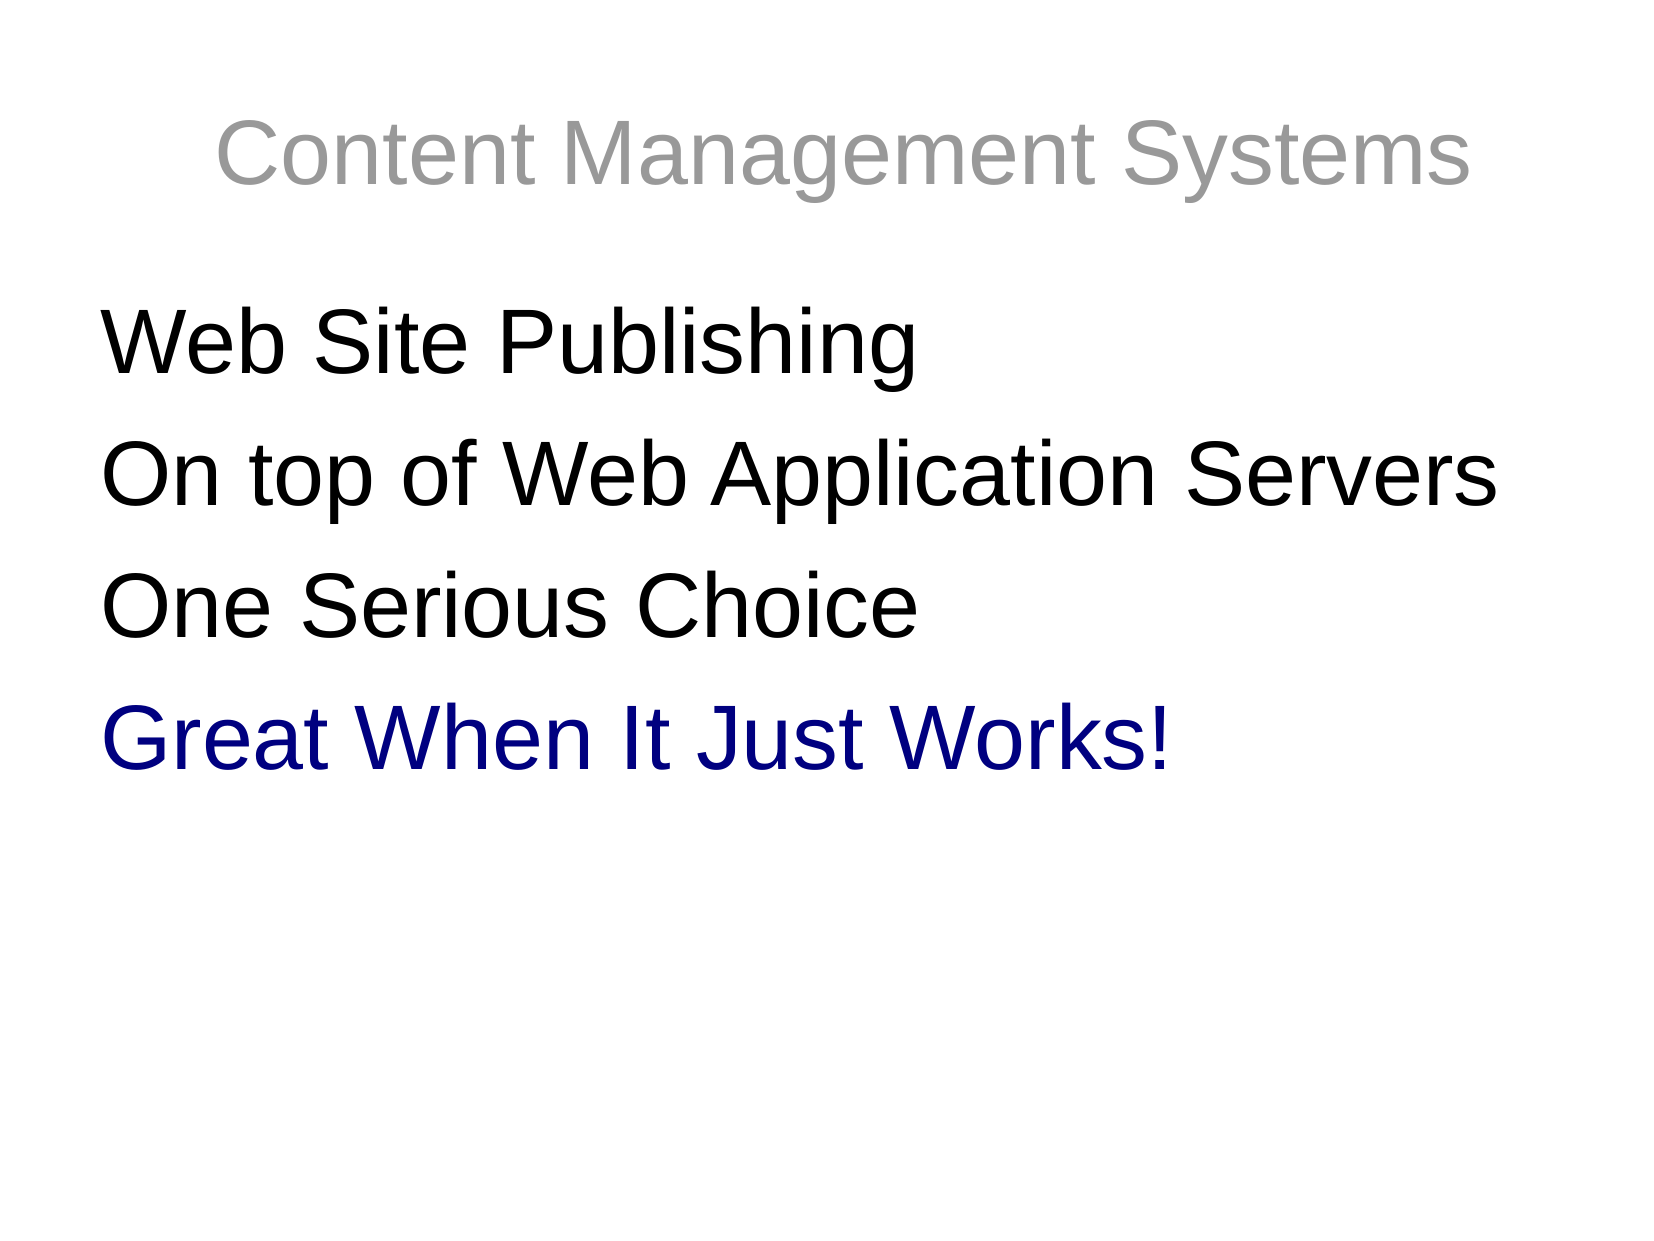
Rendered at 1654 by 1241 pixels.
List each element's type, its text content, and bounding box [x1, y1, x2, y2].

list Web Site Publishing On top of Web Application Servers One Serious Choice Great When It Just Works! [82, 290, 1571, 1094]
title Content Management Systems [82, 49, 1571, 257]
